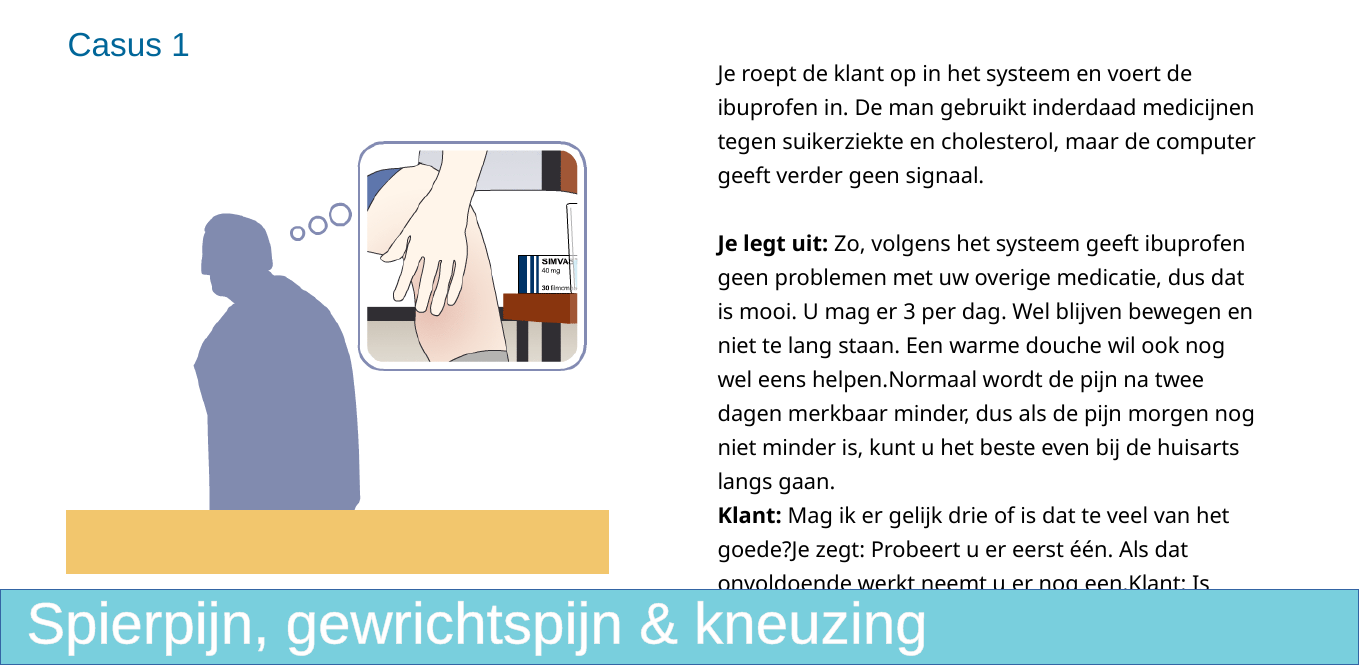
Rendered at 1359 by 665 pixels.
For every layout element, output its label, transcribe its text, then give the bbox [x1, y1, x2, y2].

text_box [0, 589, 1359, 665]
picture [66, 118, 609, 574]
text_box Je roept de klant op in het systeem en voert de ibuprofen in. De man gebruikt inderdaad medicijnen tegen suikerziekte en cholesterol, maar de computer geeft verder geen signaal. Je legt uit: Zo, volgens het systeem geeft ibuprofen geen problemen met uw overige medicatie, dus dat is mooi. U mag er 3 per dag. Wel blijven bewegen en niet te lang staan. Een warme douche wil ook nog wel eens helpen.Normaal wordt de pijn na twee dagen merkbaar minder, dus als de pijn morgen nog niet minder is, kunt u het beste even bij de huisarts langs gaan. Klant: Mag ik er gelijk drie of is dat te veel van het goede?Je zegt: Probeert u er eerst één. Als dat onvoldoende werkt neemt u er nog een.Klant: Is goed. De volgende ochtend staat de klant opnieuw aan de balie. De ibuprofen hielp niet en de pijn werd niet minder. [702, 100, 1281, 589]
title Spierpijn, gewrichtspijn & kneuzing [26, 590, 1229, 665]
title Casus 1 [67, 26, 1291, 100]
